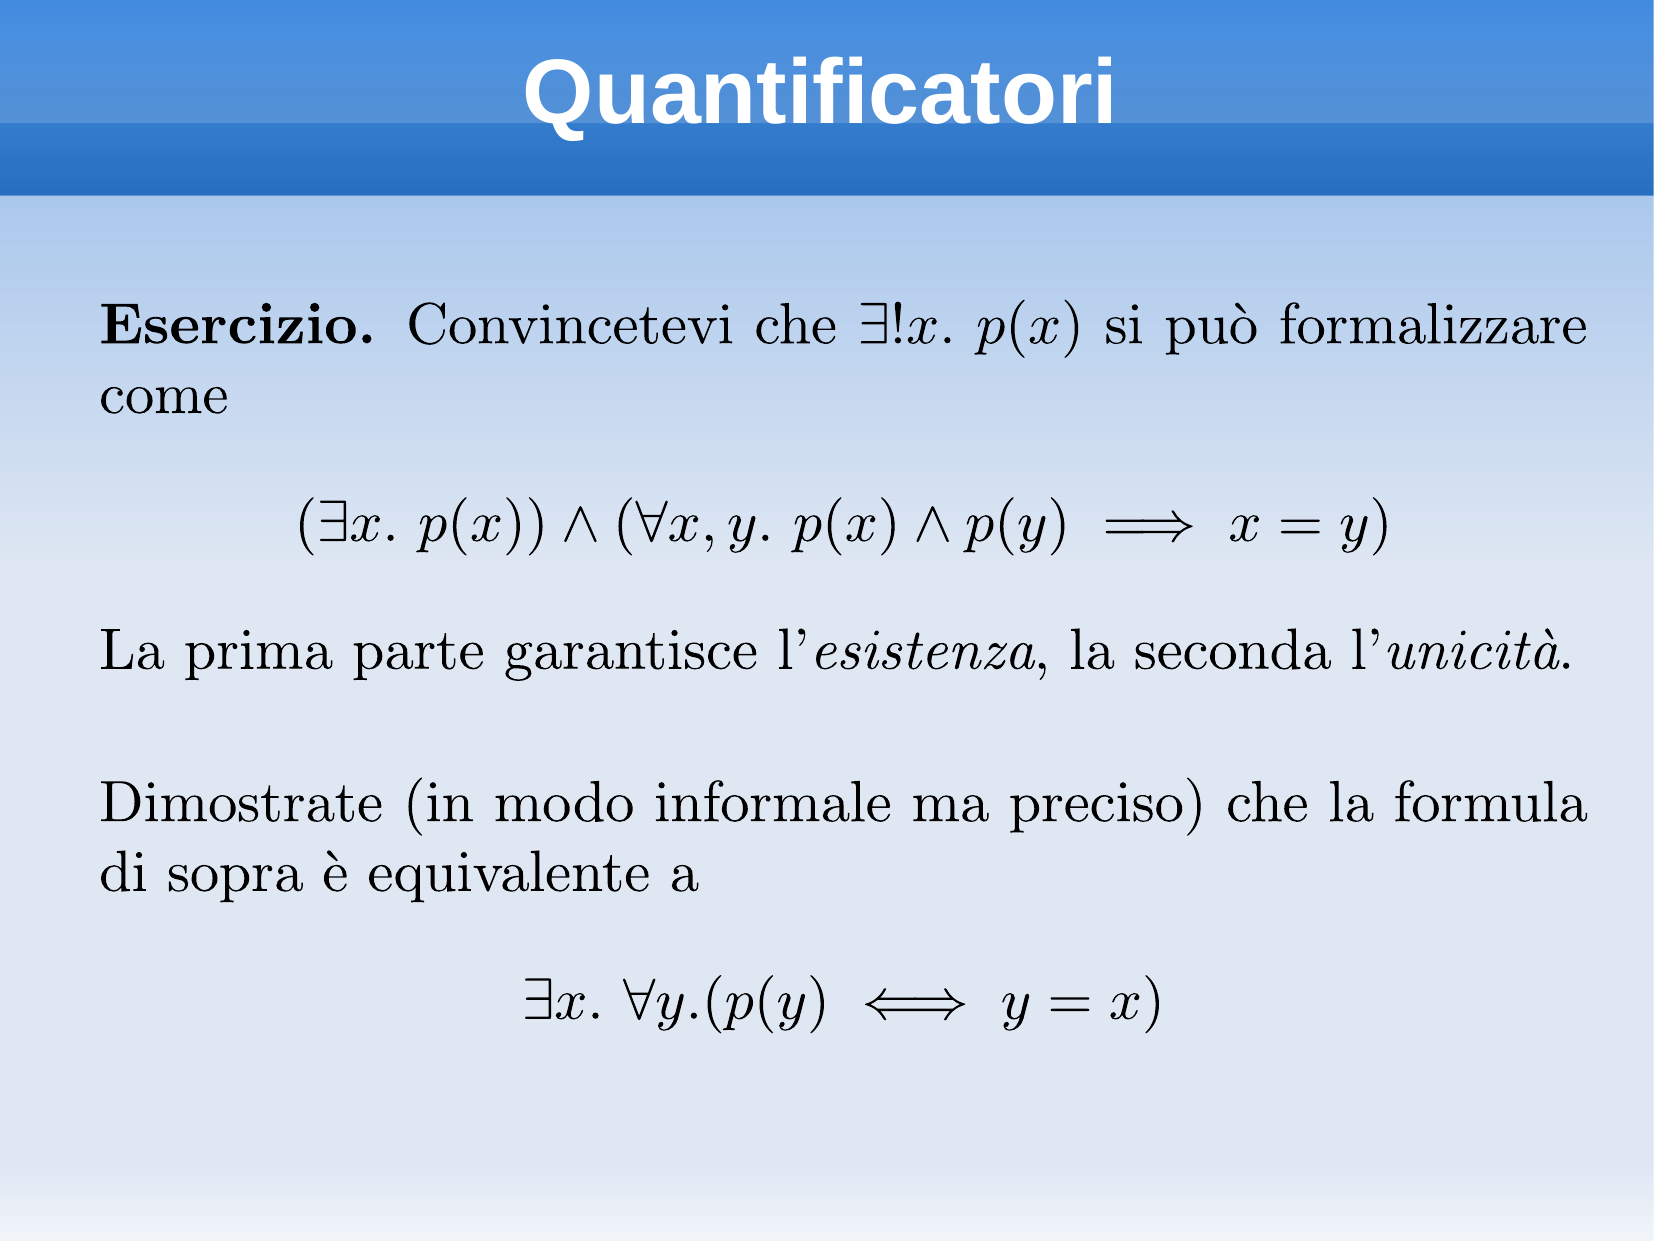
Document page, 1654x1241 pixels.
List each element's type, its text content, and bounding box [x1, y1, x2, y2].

text_box [99, 299, 1588, 1034]
title Quantificatori [76, 0, 1565, 196]
picture [0, 0, 1654, 1241]
